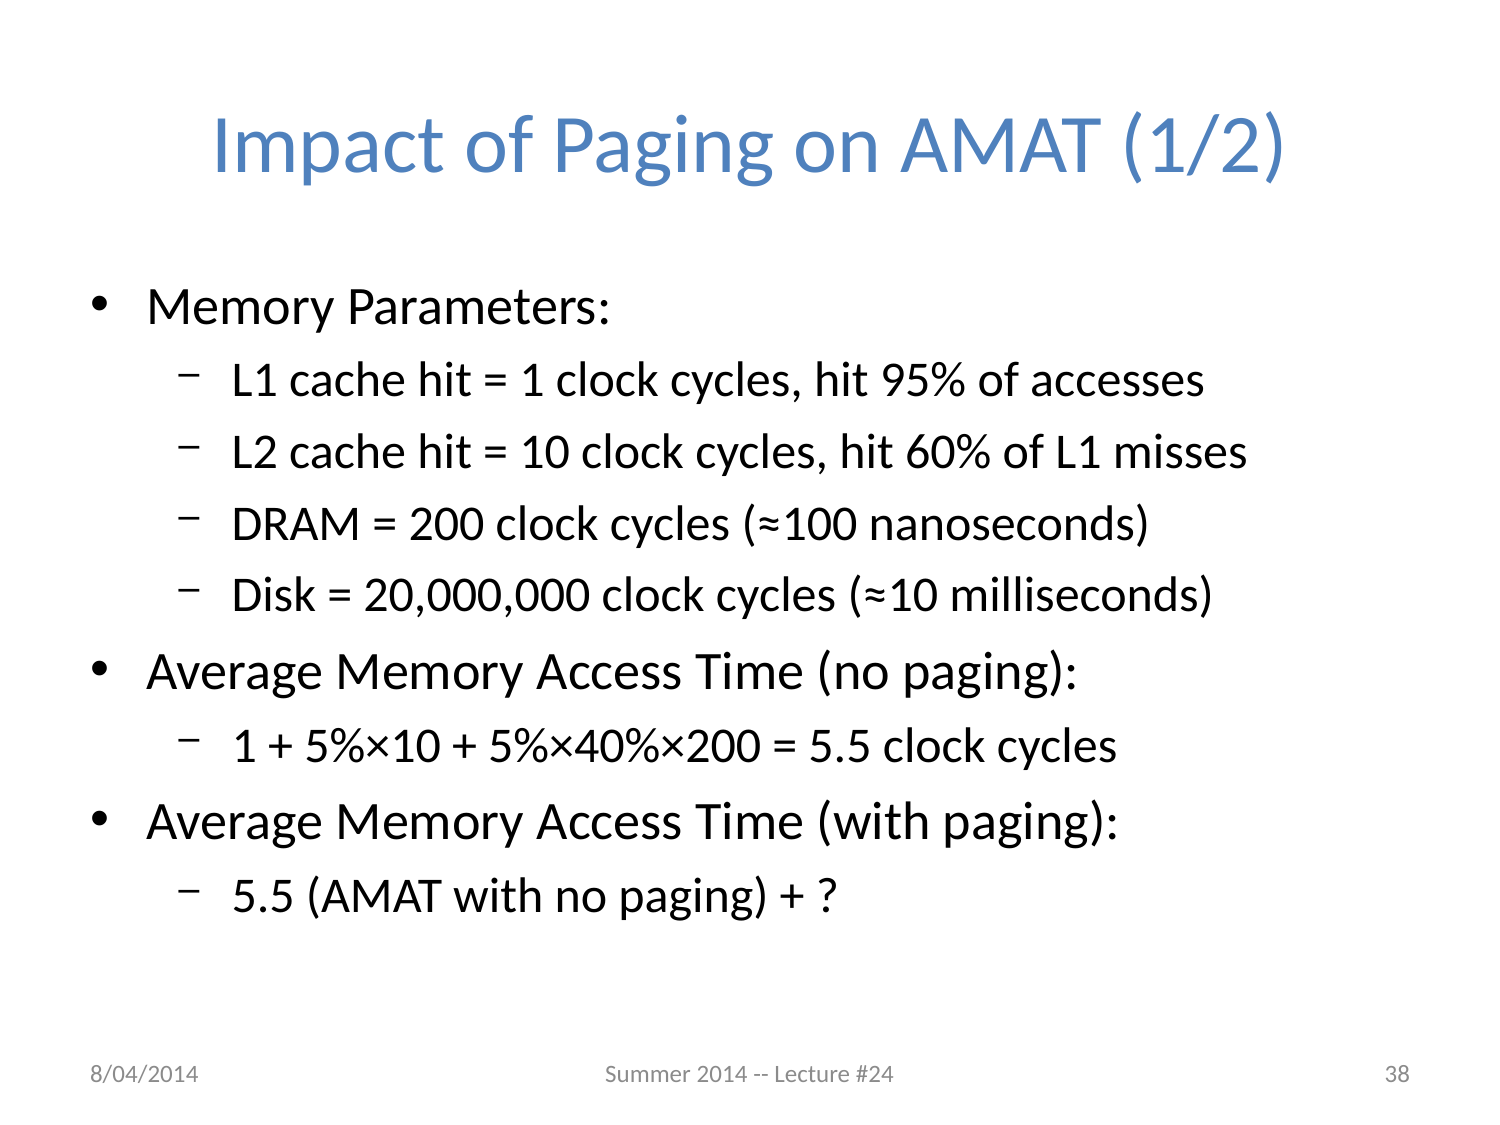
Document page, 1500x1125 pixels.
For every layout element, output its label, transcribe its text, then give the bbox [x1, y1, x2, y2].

slide_number <number> [1074, 1042, 1425, 1103]
slide_number 8/04/2014 [75, 1042, 425, 1103]
footer Summer 2014 -- Lecture #24 [512, 1042, 988, 1103]
list Memory Parameters: L1 cache hit = 1 clock cycles, hit 95% of accesses L2 cache hit = 10 clock cycles, hit 60% of L1 misses DRAM = 200 clock cycles (≈100 nanoseconds) Disk = 20,000,000 clock cycles (≈10 milliseconds) Average Memory Access Time (no paging): 1 + 5%×10 + 5%×40%×200 = 5.5 clock cycles Average Memory Access Time (with paging): 5.5 (AMAT with no paging) + ? [75, 262, 1425, 1073]
title Impact of Paging on AMAT (1/2) [75, 45, 1425, 233]
